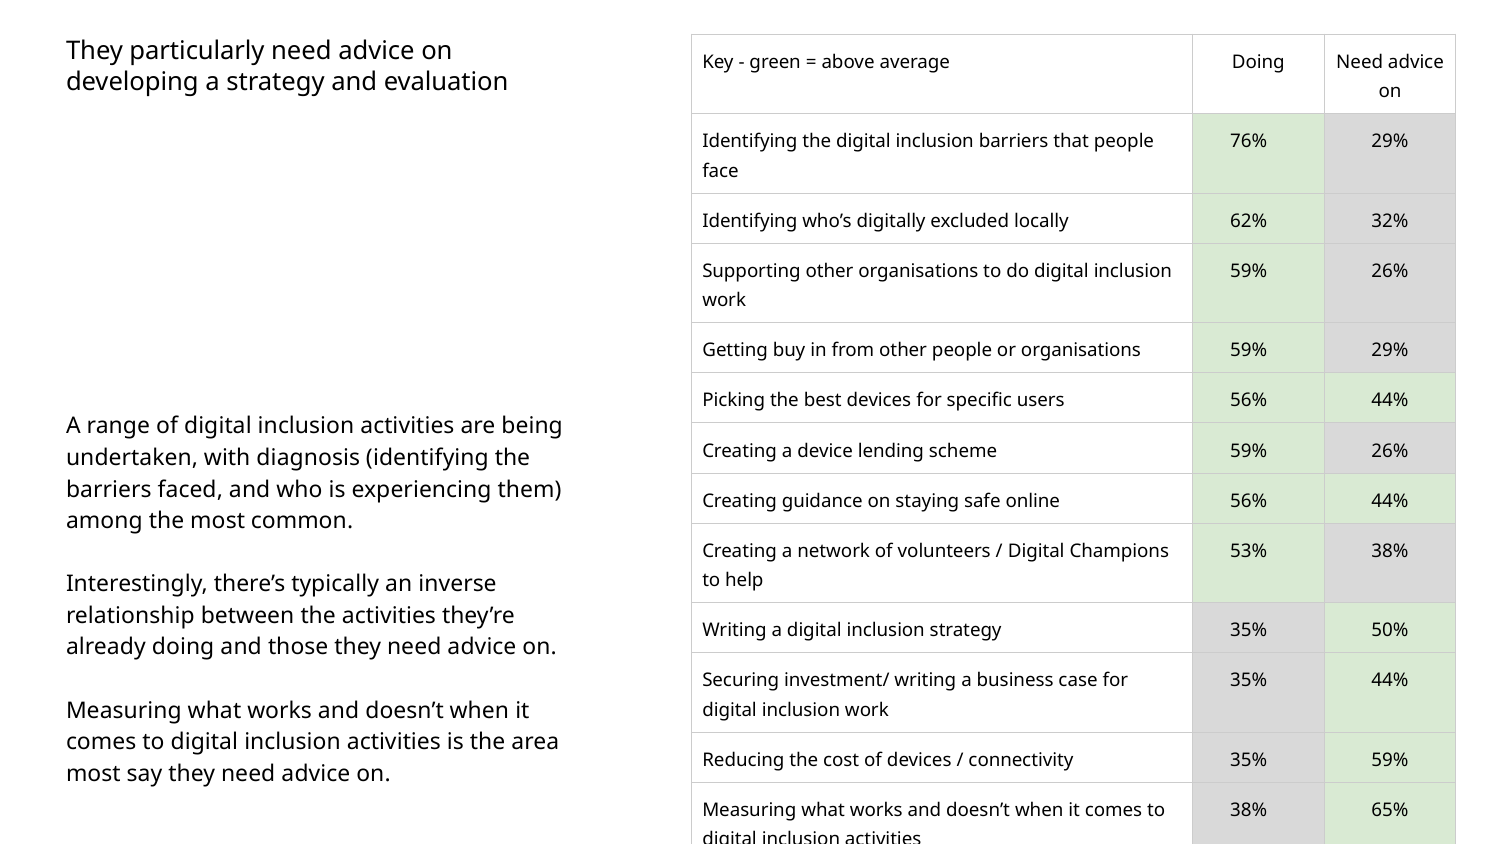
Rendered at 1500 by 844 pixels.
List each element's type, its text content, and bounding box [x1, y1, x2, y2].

table_cell 29% [1325, 114, 1455, 193]
table_cell 65% [1325, 783, 1455, 844]
table_cell 26% [1325, 423, 1455, 473]
table_cell 44% [1325, 474, 1455, 523]
table_cell Supporting other organisations to do digital inclusion work [692, 244, 1192, 322]
table_cell Measuring what works and doesn’t when it comes to digital inclusion activities [692, 783, 1192, 844]
table_cell Securing investment/ writing a business case for digital inclusion work [692, 653, 1192, 732]
table_cell 38% [1325, 524, 1455, 602]
table_cell 35% [1193, 733, 1324, 782]
table_cell Writing a digital inclusion strategy [692, 603, 1192, 652]
table_cell Creating a device lending scheme [692, 423, 1192, 473]
table_header Need advice on [1325, 35, 1455, 113]
table_cell 50% [1325, 603, 1455, 652]
table_cell 32% [1325, 194, 1455, 243]
table_cell Creating guidance on staying safe online [692, 474, 1192, 523]
table_cell 35% [1193, 603, 1324, 652]
list A range of digital inclusion activities are being undertaken, with diagnosis (identifying the barriers faced, and who is experiencing them) among the most common. Interestingly, there’s typically an inverse relationship between the activities they’re already doing and those they need advice on. Measuring what works and doesn’t when it comes to digital inclusion activities is the area most say they need advice on. [51, 391, 604, 810]
table_cell 56% [1193, 474, 1324, 523]
table_cell 38% [1193, 783, 1324, 844]
table_cell 59% [1193, 244, 1324, 322]
table_cell 59% [1193, 423, 1324, 473]
table_cell Reducing the cost of devices / connectivity [692, 733, 1192, 782]
table_cell 76% [1193, 114, 1324, 193]
table_cell 59% [1193, 323, 1324, 372]
table_cell 44% [1325, 373, 1455, 422]
table_cell 35% [1193, 653, 1324, 732]
table_cell 26% [1325, 244, 1455, 322]
table_cell 53% [1193, 524, 1324, 602]
table_cell 29% [1325, 323, 1455, 372]
table_cell Identifying the digital inclusion barriers that people face [692, 114, 1192, 193]
title They particularly need advice on developing a strategy and evaluation [51, 19, 604, 114]
table_cell Identifying who’s digitally excluded locally [692, 194, 1192, 243]
table_cell 44% [1325, 653, 1455, 732]
table_cell 62% [1193, 194, 1324, 243]
table_cell Creating a network of volunteers / Digital Champions to help [692, 524, 1192, 602]
table_cell 56% [1193, 373, 1324, 422]
table_cell Getting buy in from other people or organisations [692, 323, 1192, 372]
table_header Key - green = above average [692, 35, 1192, 113]
table_cell Picking the best devices for specific users [692, 373, 1192, 422]
table_header Doing [1193, 35, 1324, 113]
table_cell 59% [1325, 733, 1455, 782]
